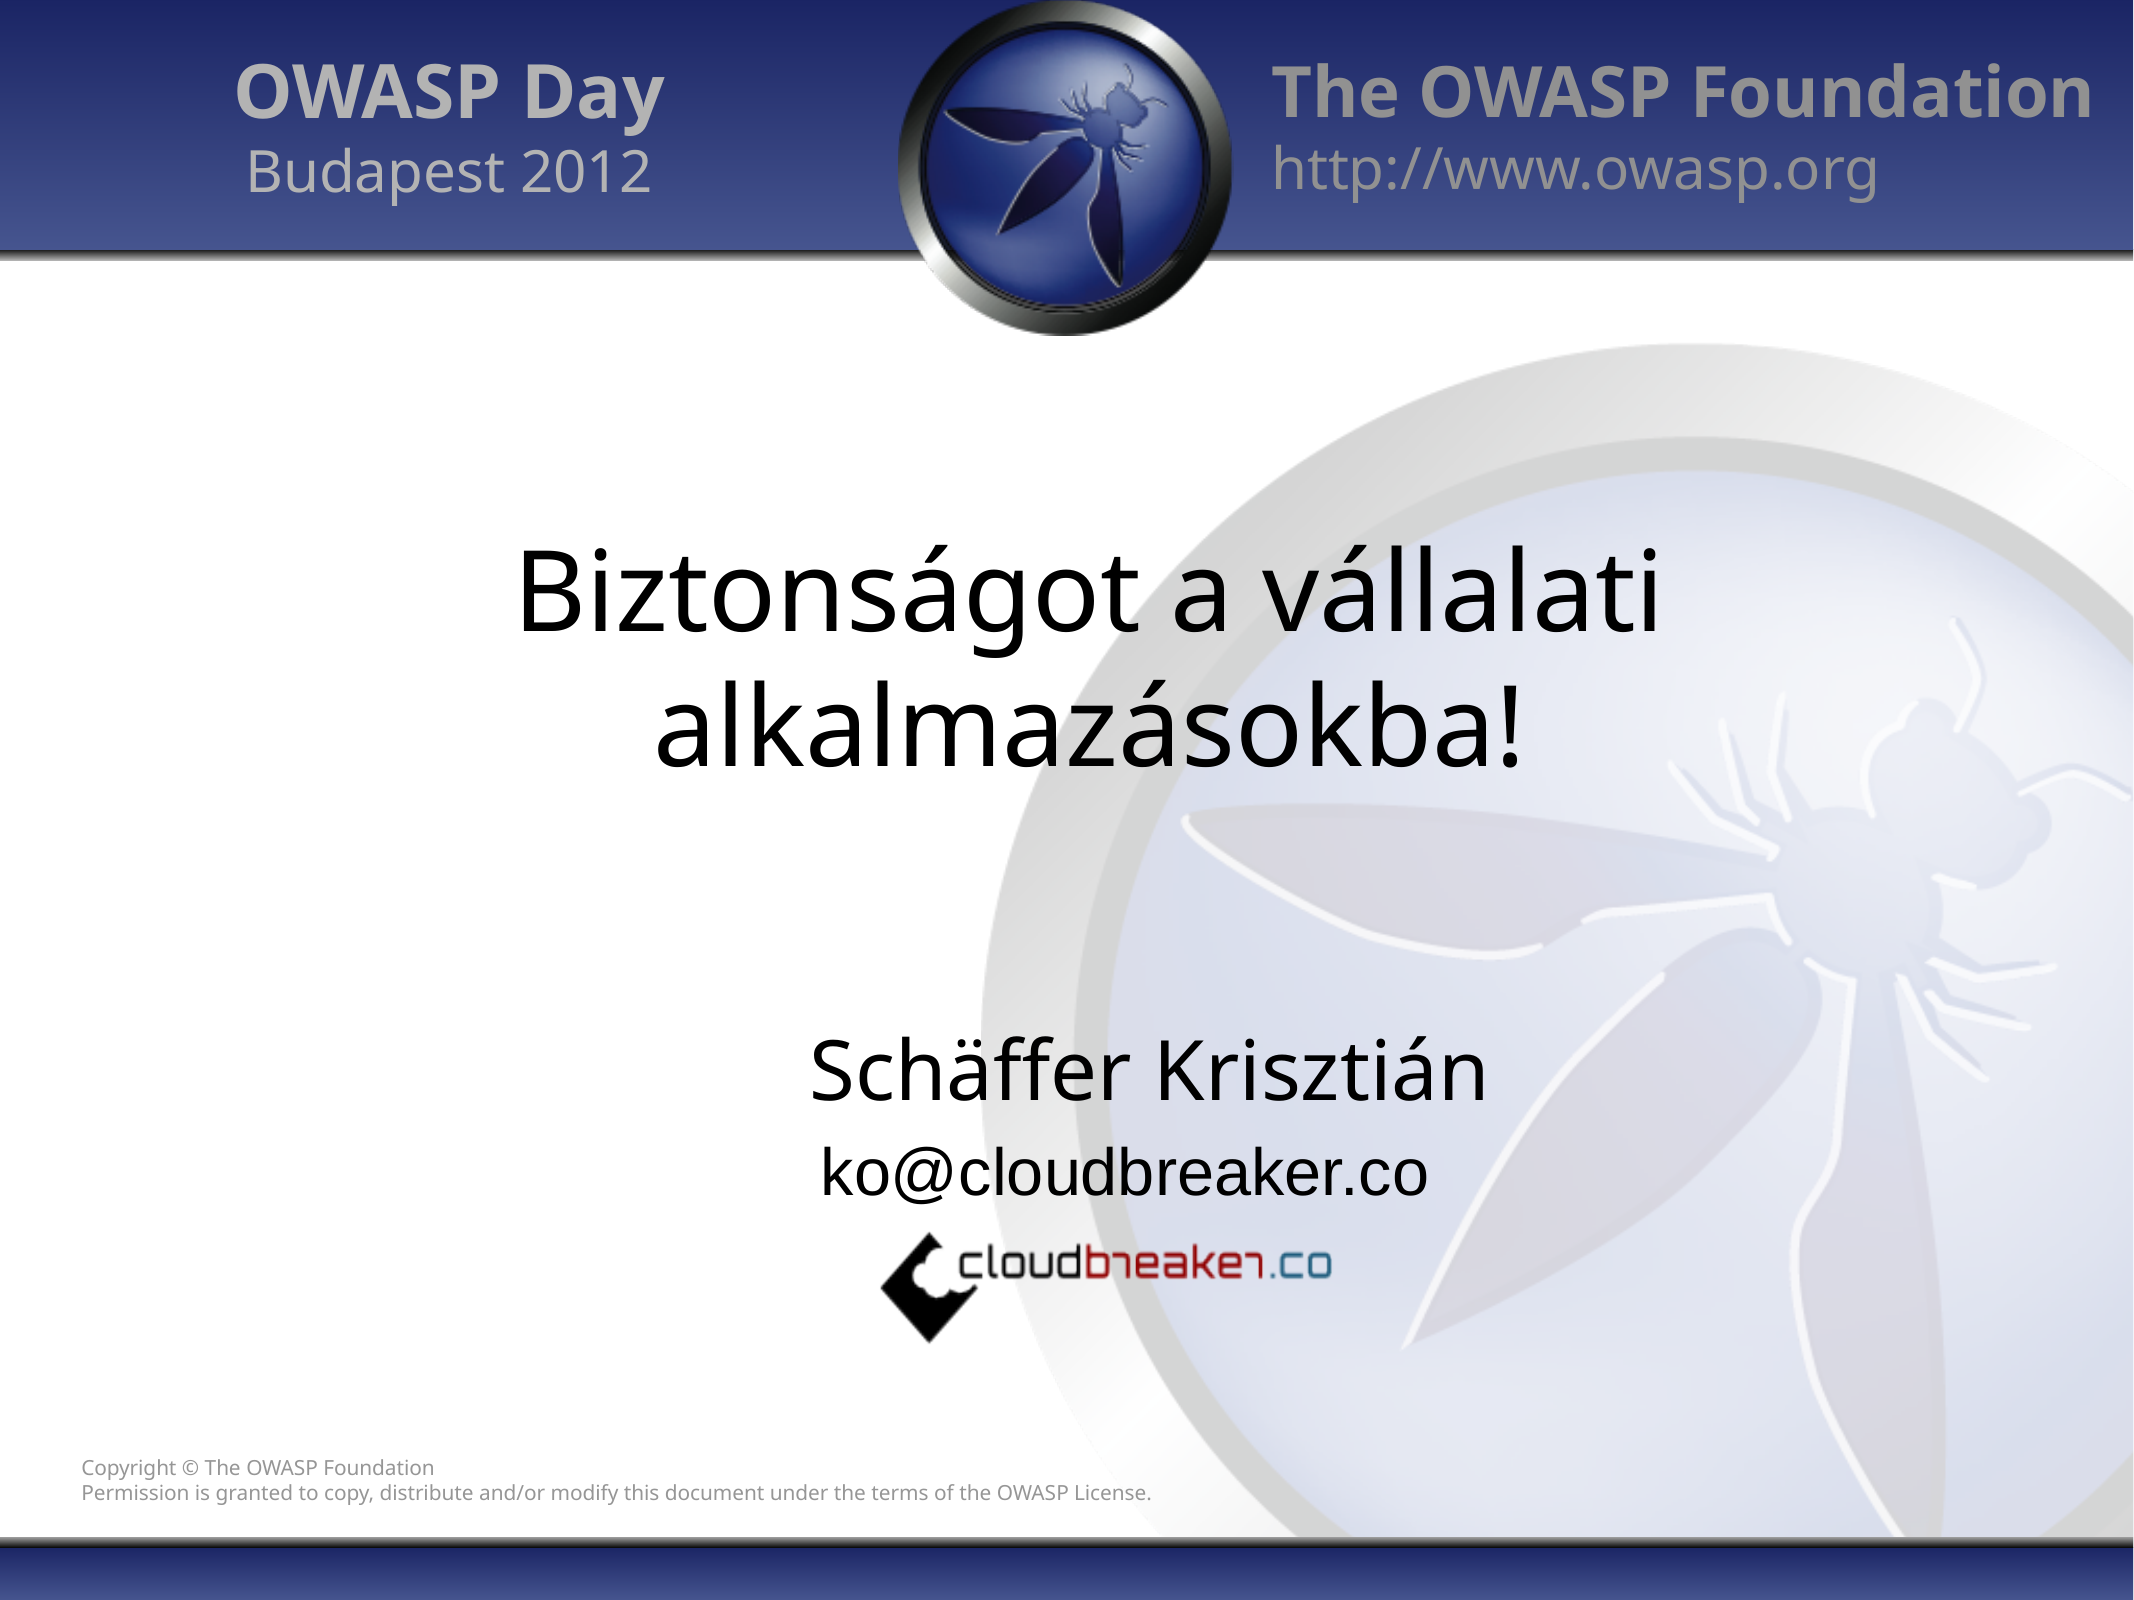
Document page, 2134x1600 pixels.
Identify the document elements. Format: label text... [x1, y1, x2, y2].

picture [856, 339, 2134, 1600]
text_box Schäffer Krisztián [795, 1003, 1461, 1120]
text_box OWASP Day Budapest 2012 [36, 30, 862, 218]
text_box ko@cloudbreaker.co [805, 1127, 1445, 1218]
title Biztonságot a vállalati alkalmazásokba! [201, 301, 1979, 798]
picture [898, 0, 1234, 301]
